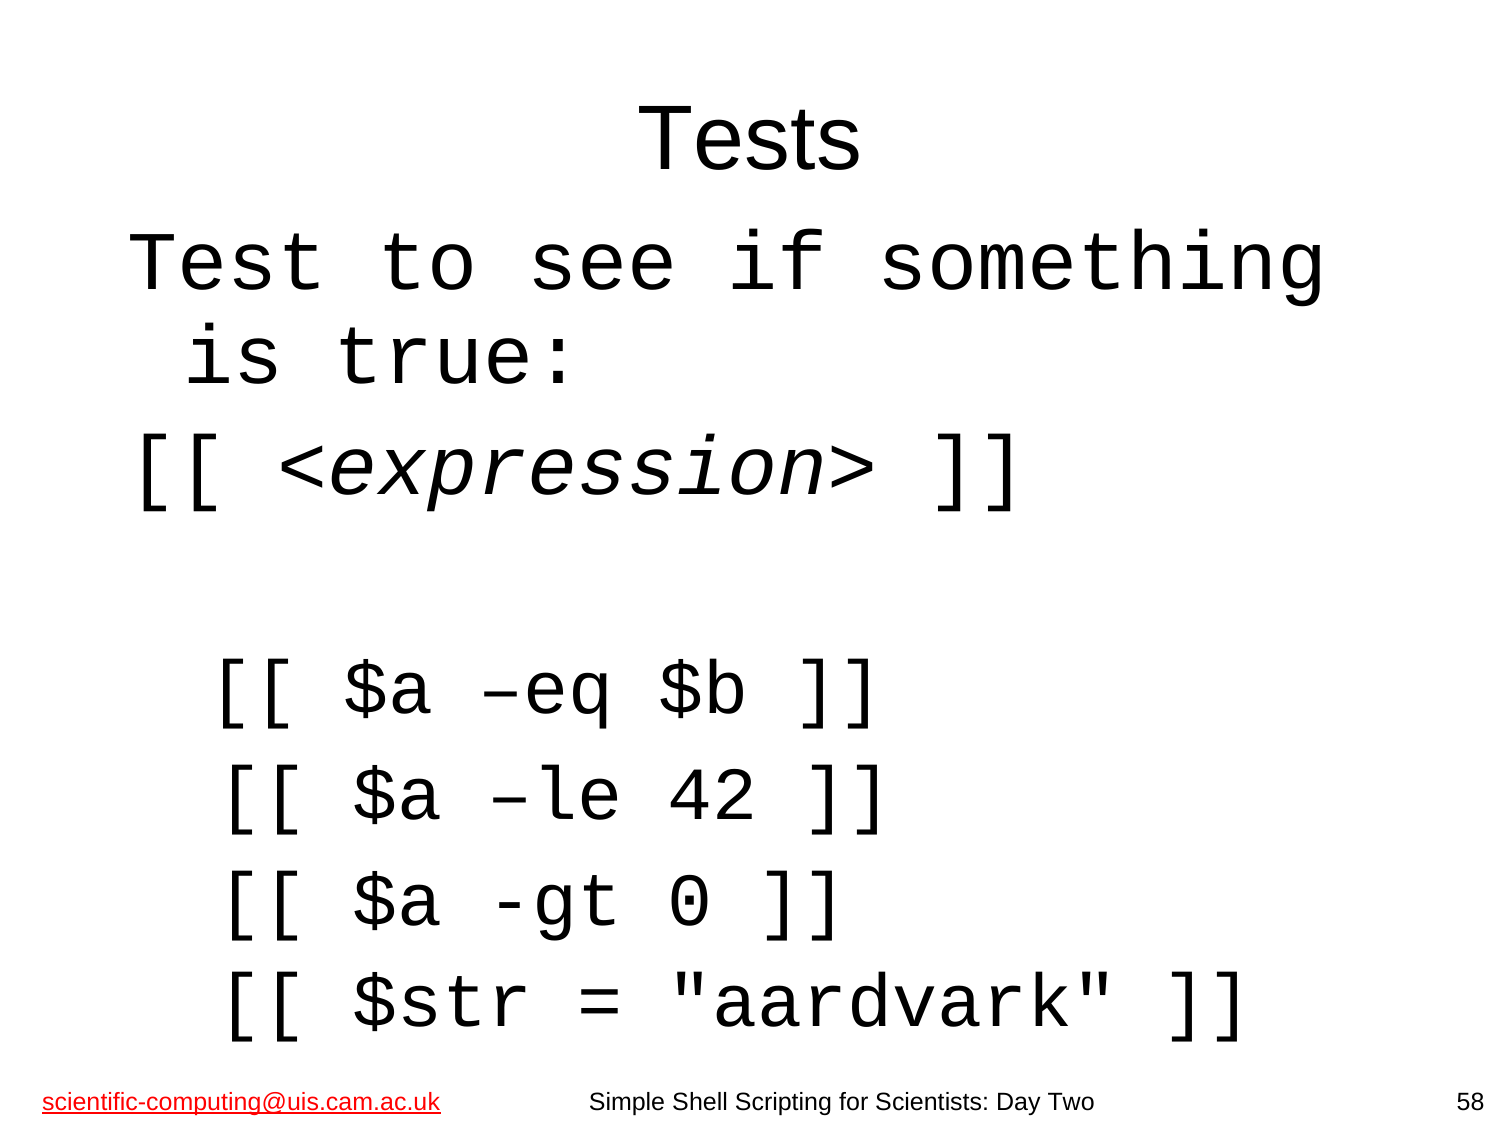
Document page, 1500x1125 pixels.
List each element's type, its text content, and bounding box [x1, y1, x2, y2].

title Tests [112, 78, 1388, 197]
list Test to see if something is true: [[ <expression> ]] [[ $a –eq $b ]] [[ $a –le 42 ]] [[ $a -gt 0 ]] [[ $str = "aardvark" ]] [112, 212, 1388, 1058]
